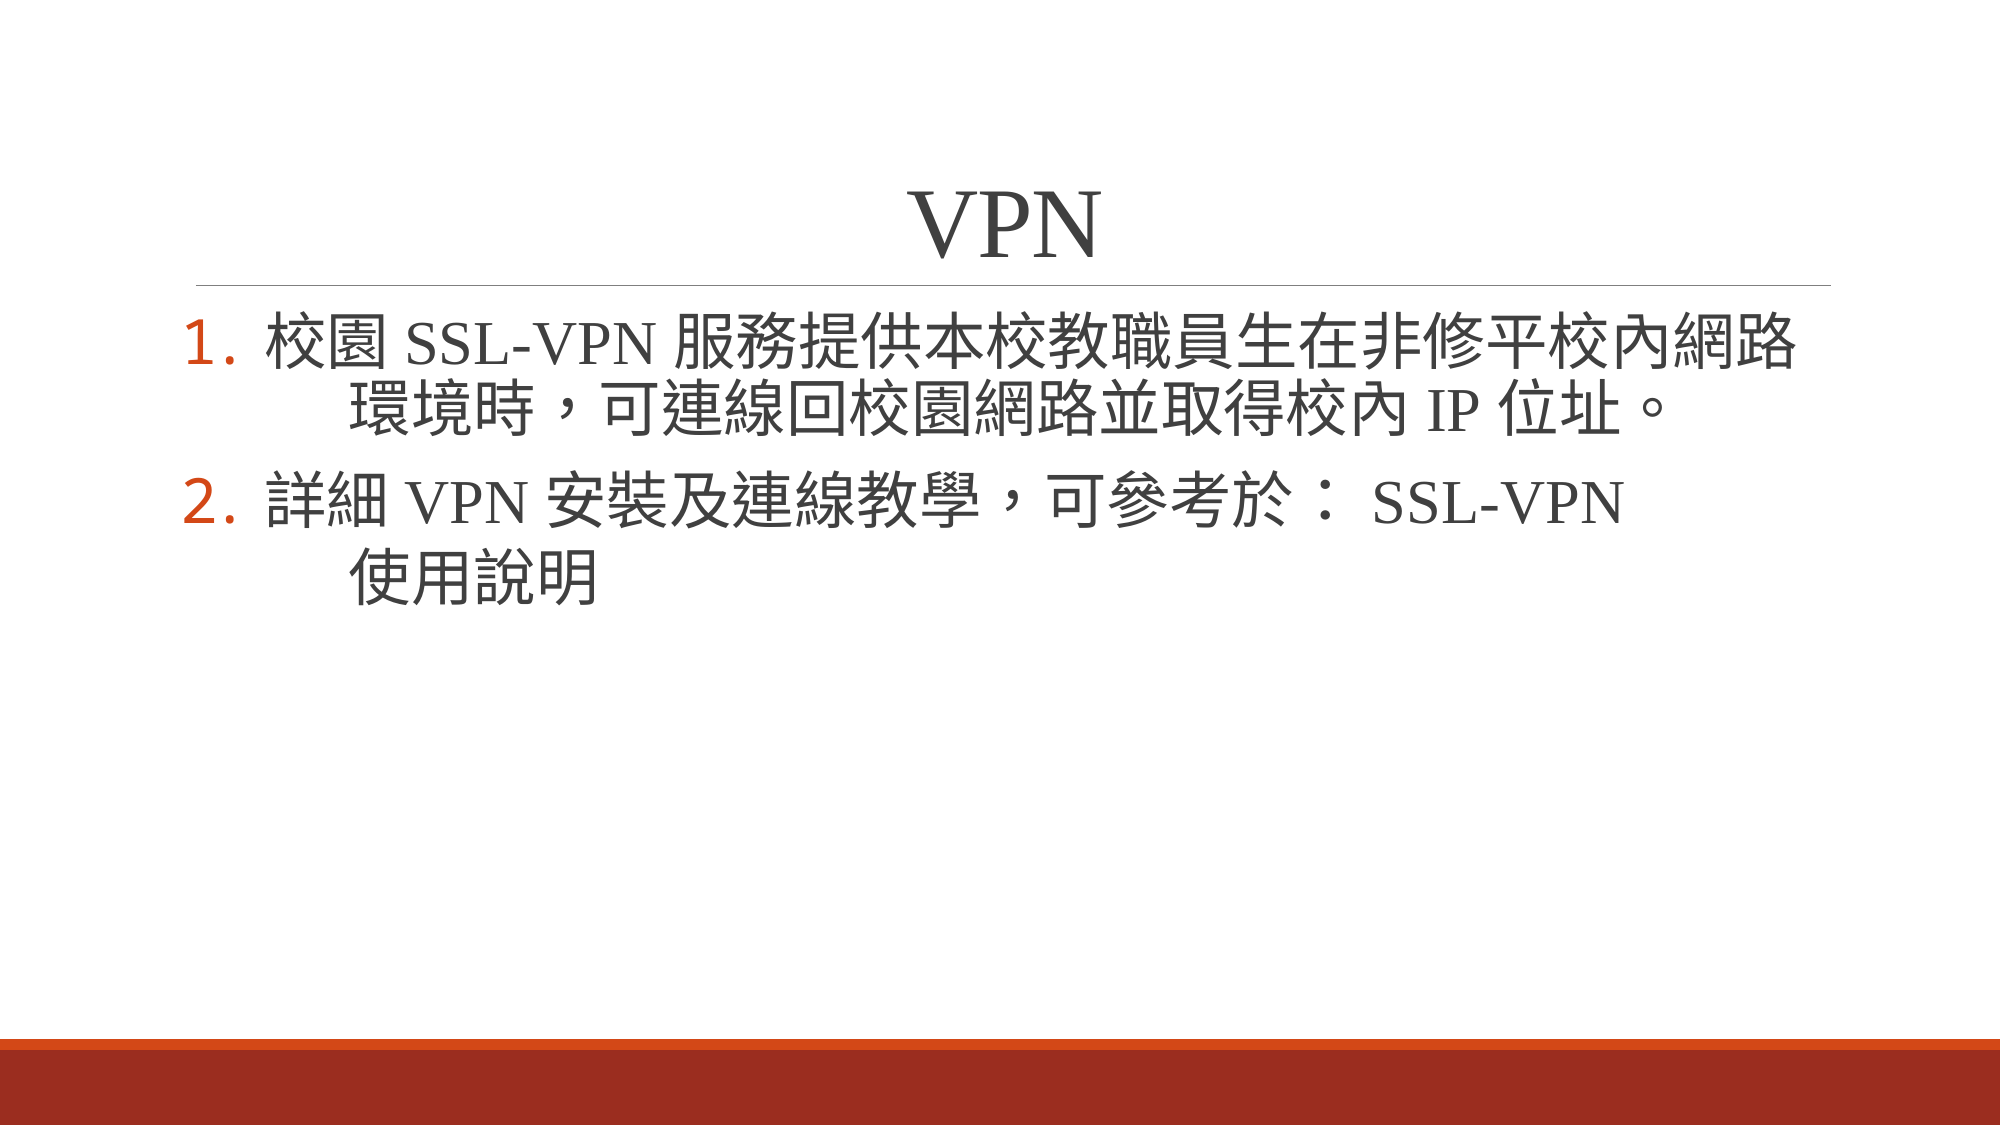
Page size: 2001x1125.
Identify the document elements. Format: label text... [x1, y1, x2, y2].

list 校園SSL-VPN服務提供本校教職員生在非修平校內網路環境時，可連線回校園網路並取得校內IP位址。 詳細VPN安裝及連線教學，可參考於：SSL-VPN使用說明 [180, 302, 1831, 963]
title VPN [180, 47, 1831, 286]
